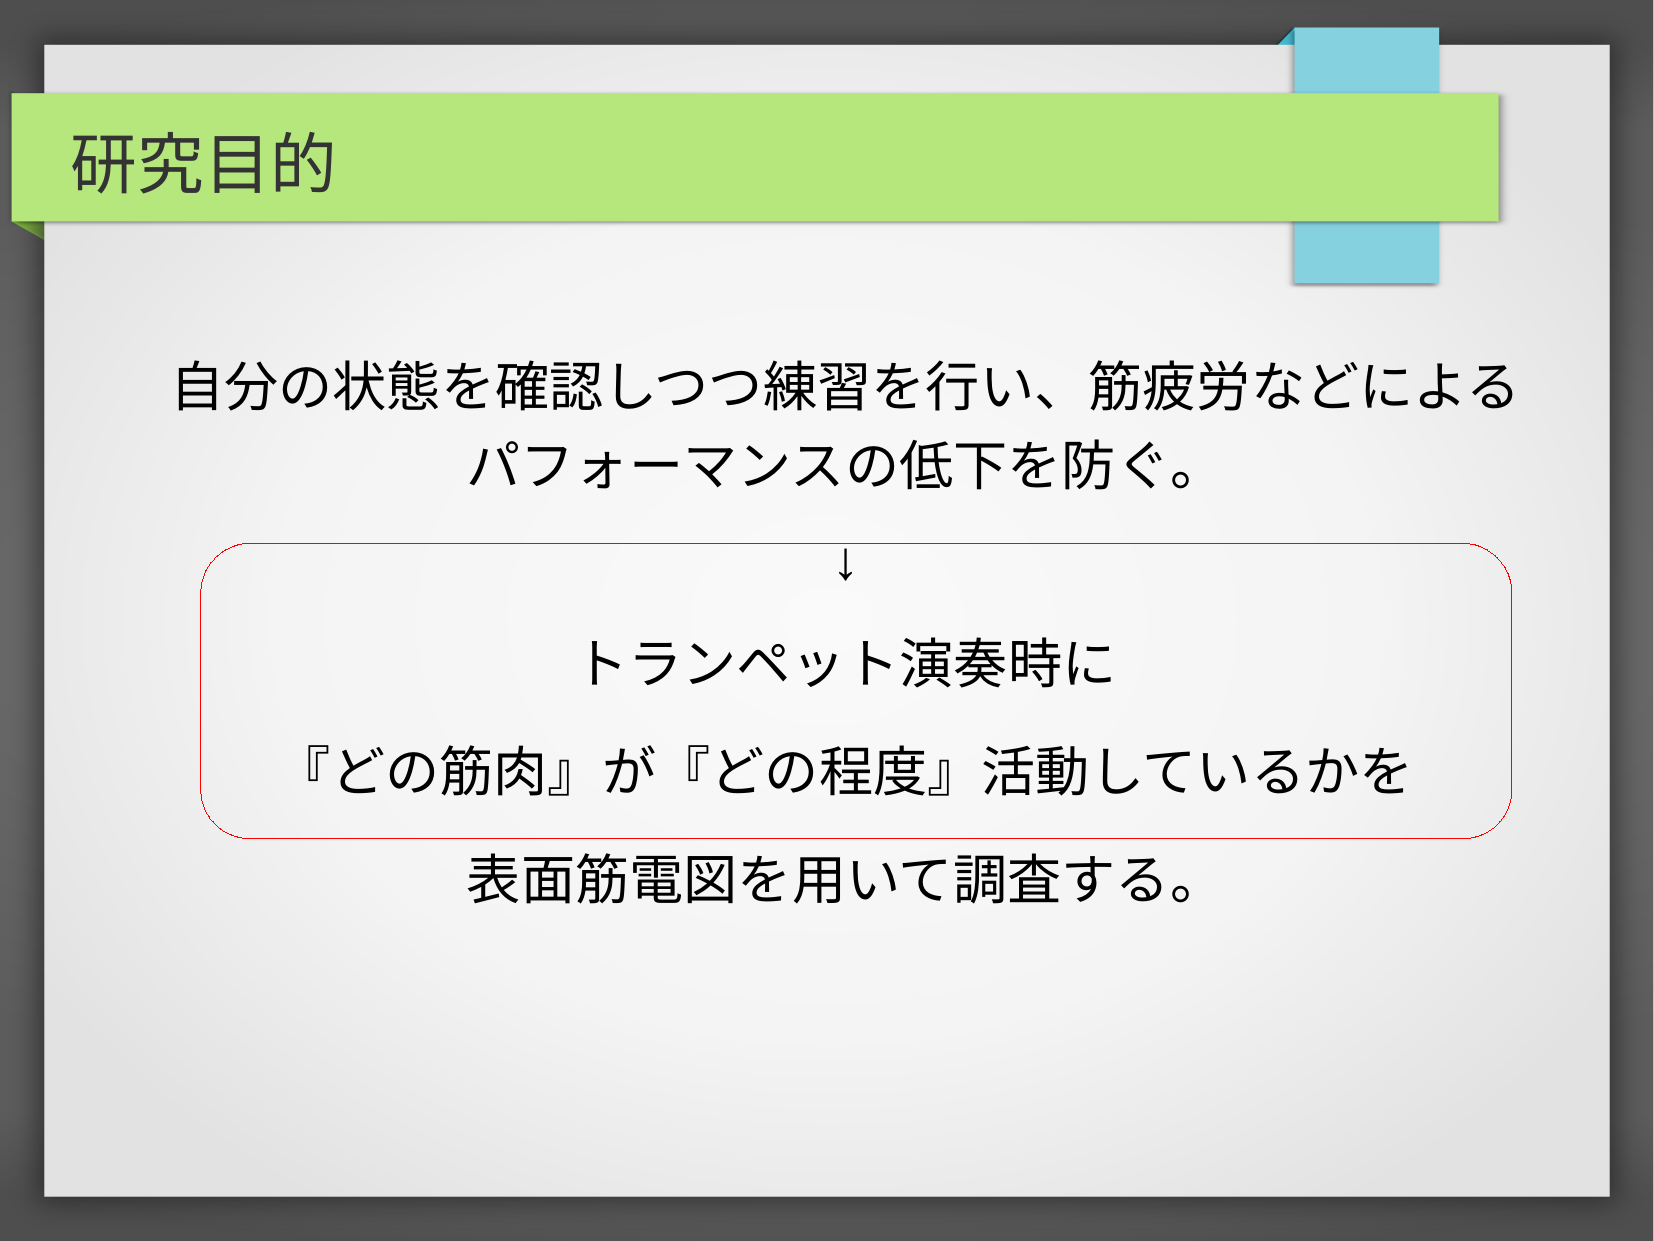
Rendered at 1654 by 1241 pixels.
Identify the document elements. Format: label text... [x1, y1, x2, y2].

title 研究目的 [70, 106, 1229, 213]
list 自分の状態を確認しつつ練習を行い、筋疲労などによるパフォーマンスの低下を防ぐ。 ↓ トランペット演奏時に 『どの筋肉』が『どの程度』活動しているかを 表面筋電図を用いて調査する。 [82, 343, 1538, 1063]
picture [0, 0, 1654, 1241]
